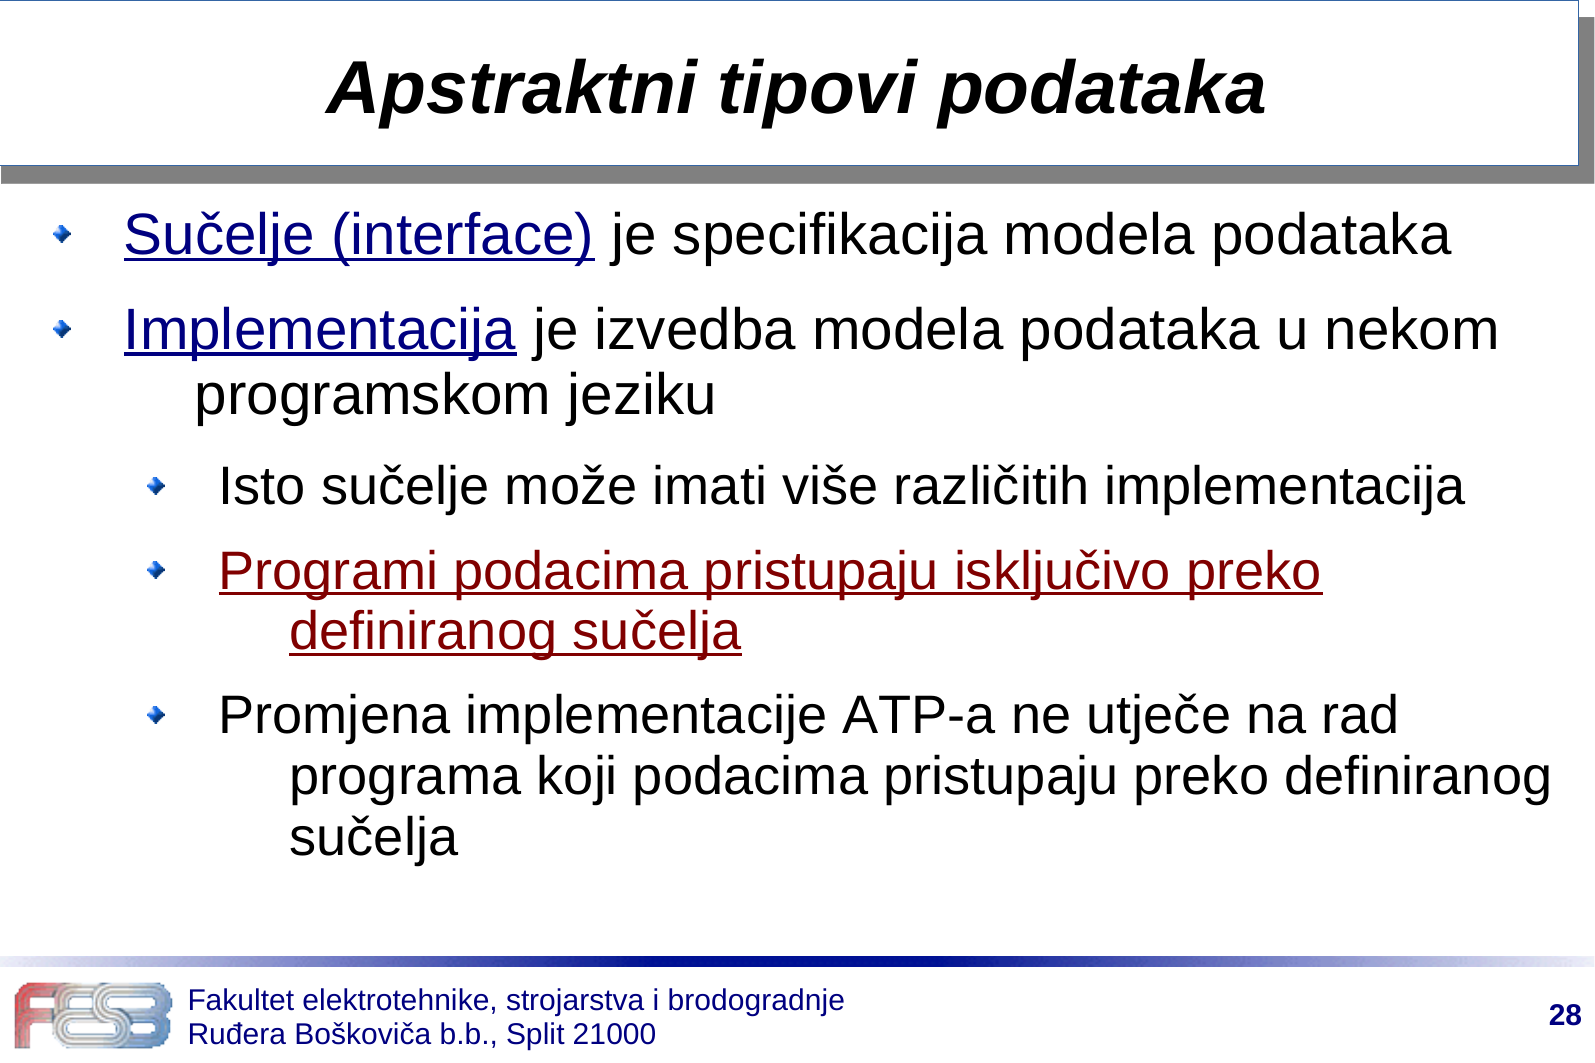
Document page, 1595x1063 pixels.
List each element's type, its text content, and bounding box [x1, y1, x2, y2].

picture [9, 975, 177, 1059]
picture [0, 956, 1595, 967]
list Sučelje (interface) je specifikacija modela podataka Implementacija je izvedba modela podataka u nekom programskom jeziku Isto sučelje može imati više različitih implementacija Programi podacima pristupaju isključivo preko definiranog sučelja Promjena implementacije ATP-a ne utječe na rad programa koji podacima pristupaju preko definiranog sučelja [29, 201, 1565, 944]
title Apstraktni tipovi podataka [0, 0, 1595, 175]
